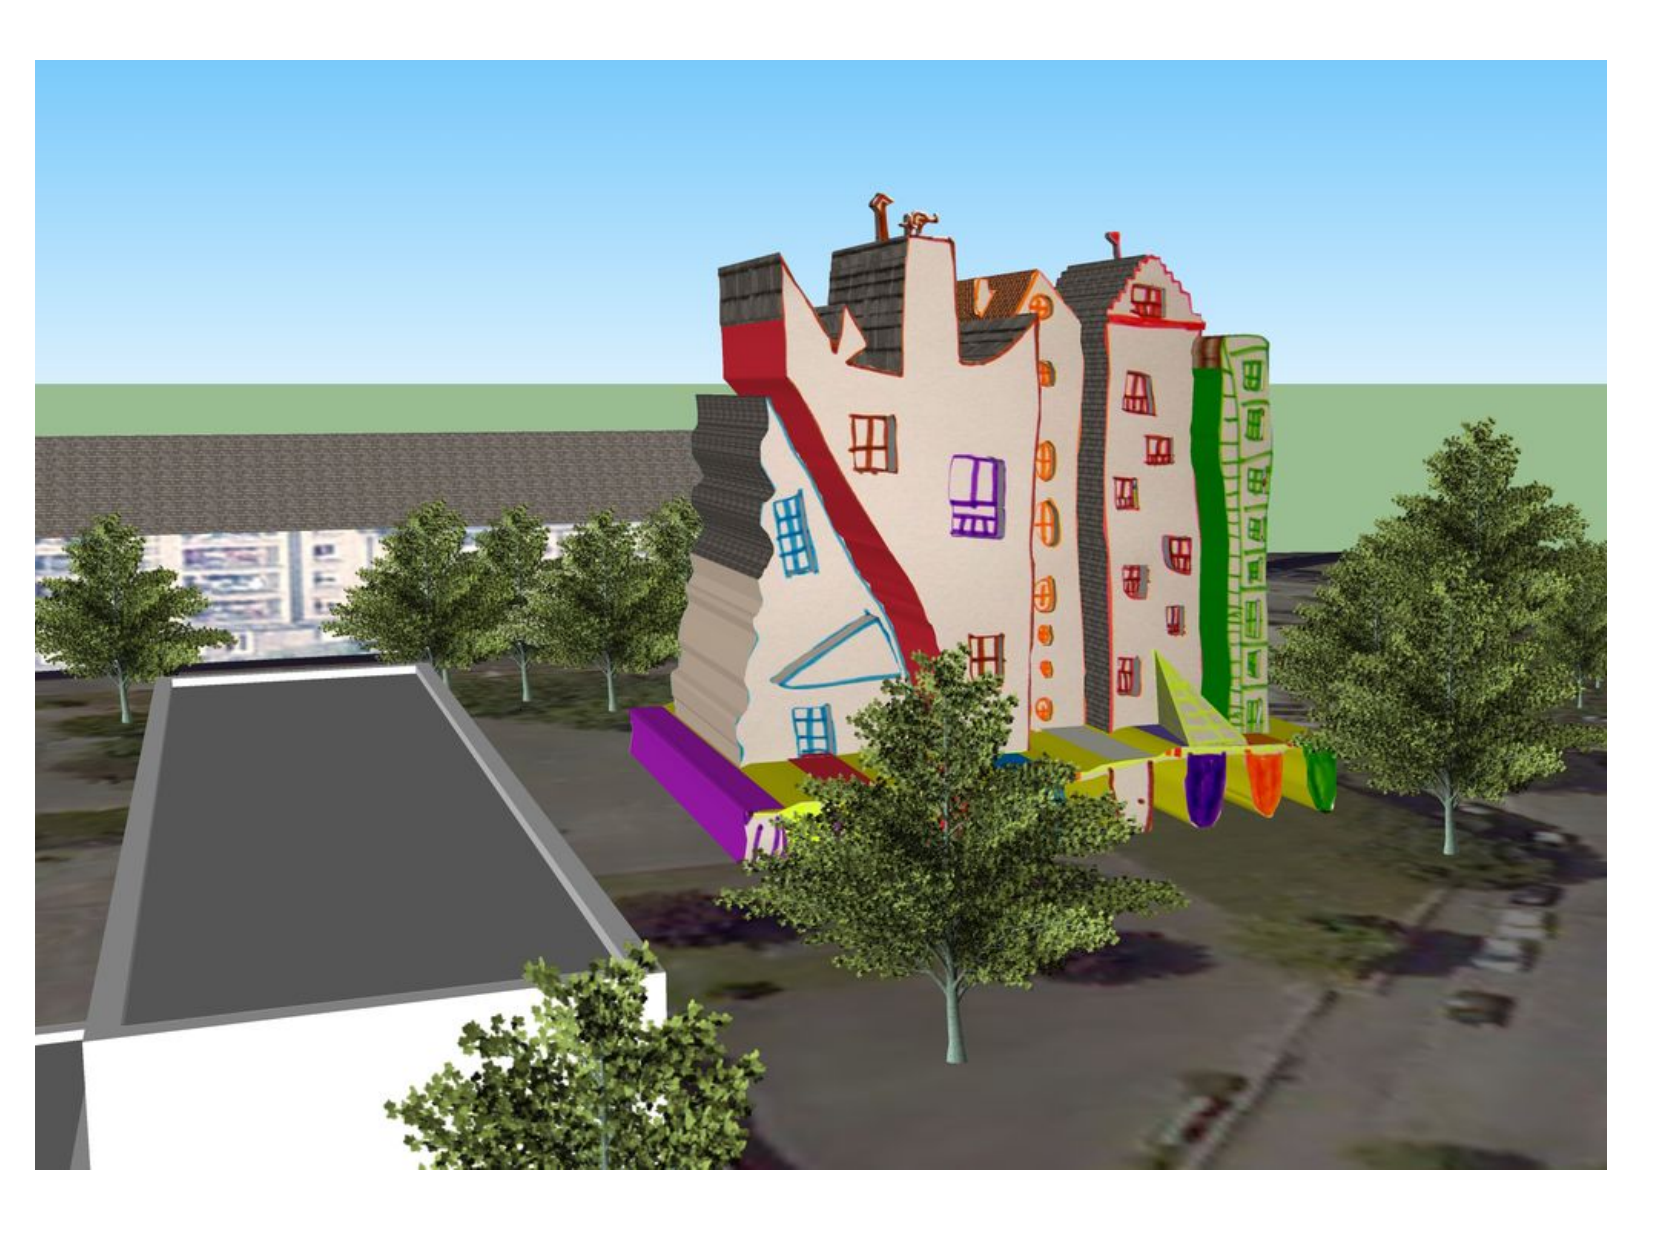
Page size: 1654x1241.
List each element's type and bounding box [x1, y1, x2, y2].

picture [35, 60, 1607, 1170]
